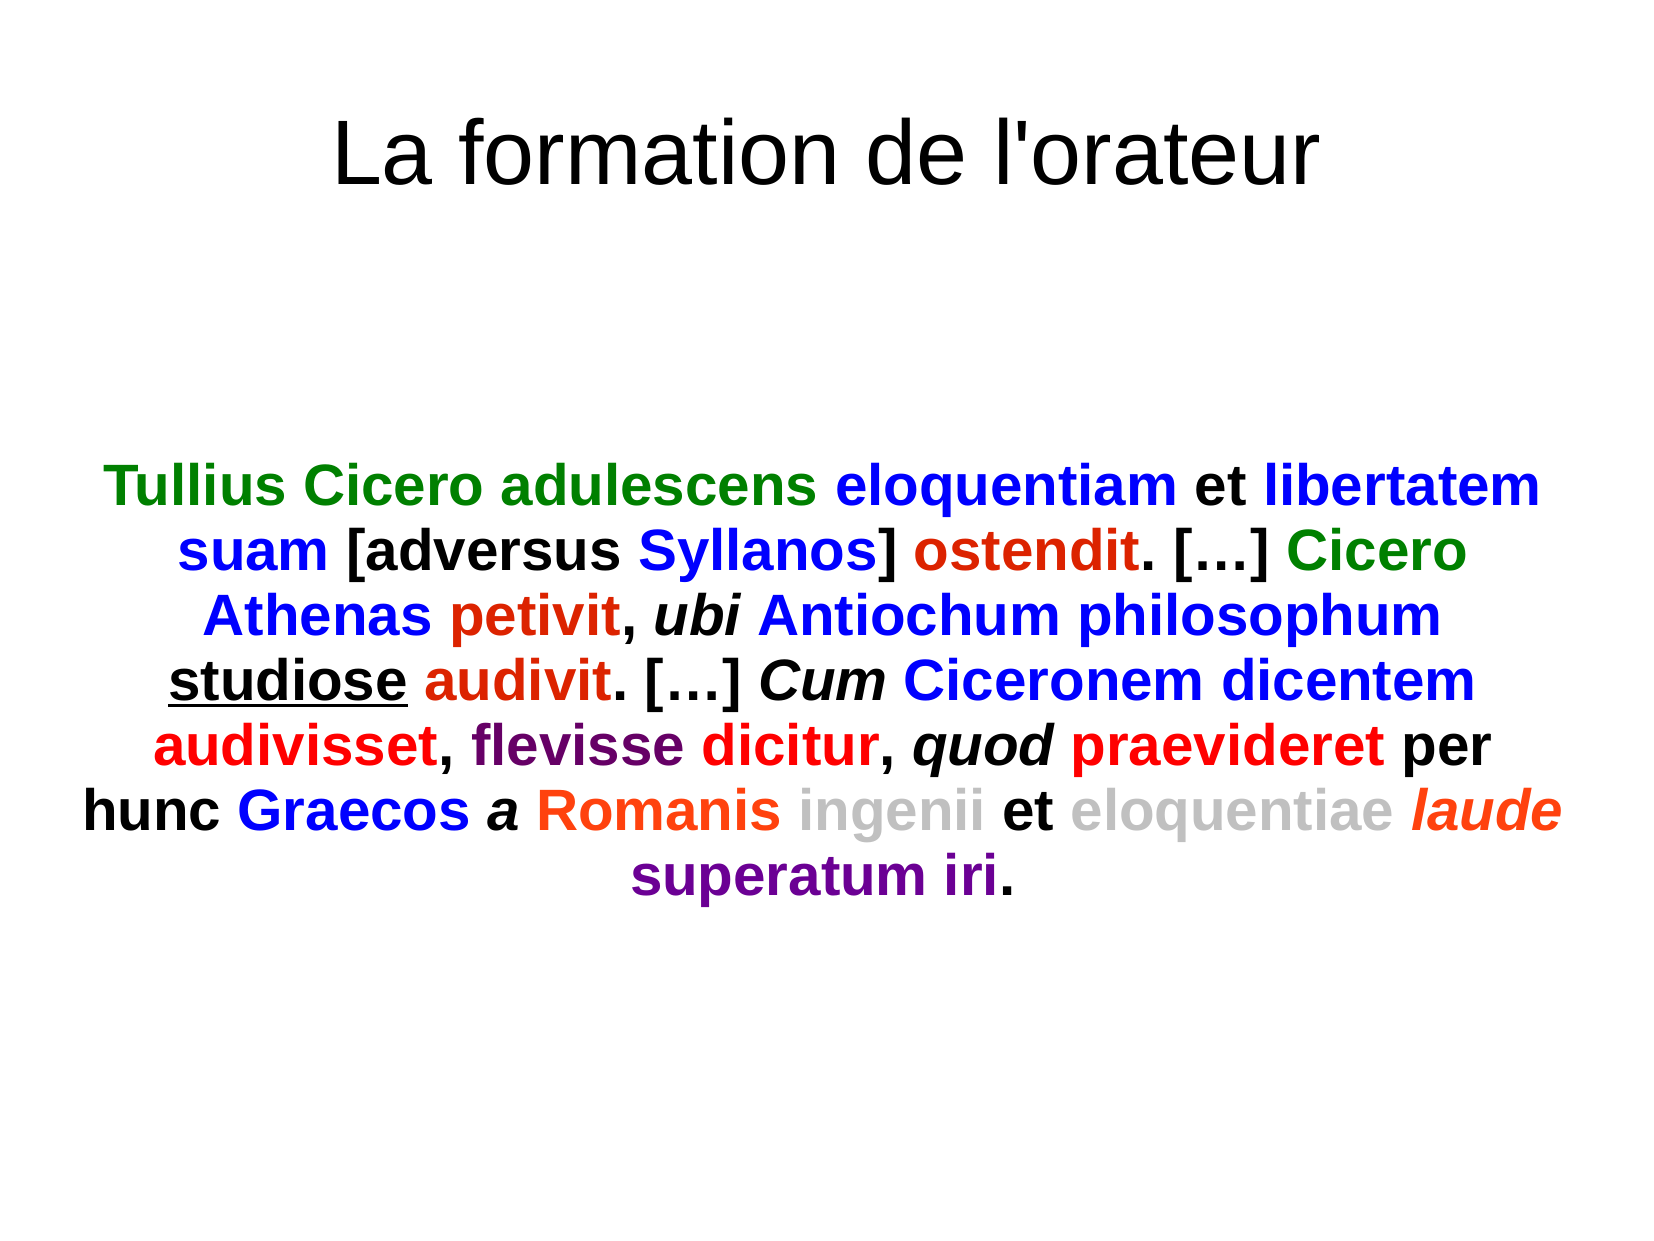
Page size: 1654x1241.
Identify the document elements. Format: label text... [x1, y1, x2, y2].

title La formation de l'orateur [82, 49, 1571, 257]
subtitle Tullius Cicero adulescens eloquentiam et libertatem suam [adversus Syllanos] ostendit. […] Cicero Athenas petivit, ubi Antiochum philosophum studiose audivit. […] Cum Ciceronem dicentem audivisset, flevisse dicitur, quod praevideret per hunc Graecos a Romanis ingenii et eloquentiae laude superatum iri. [78, 288, 1567, 1008]
